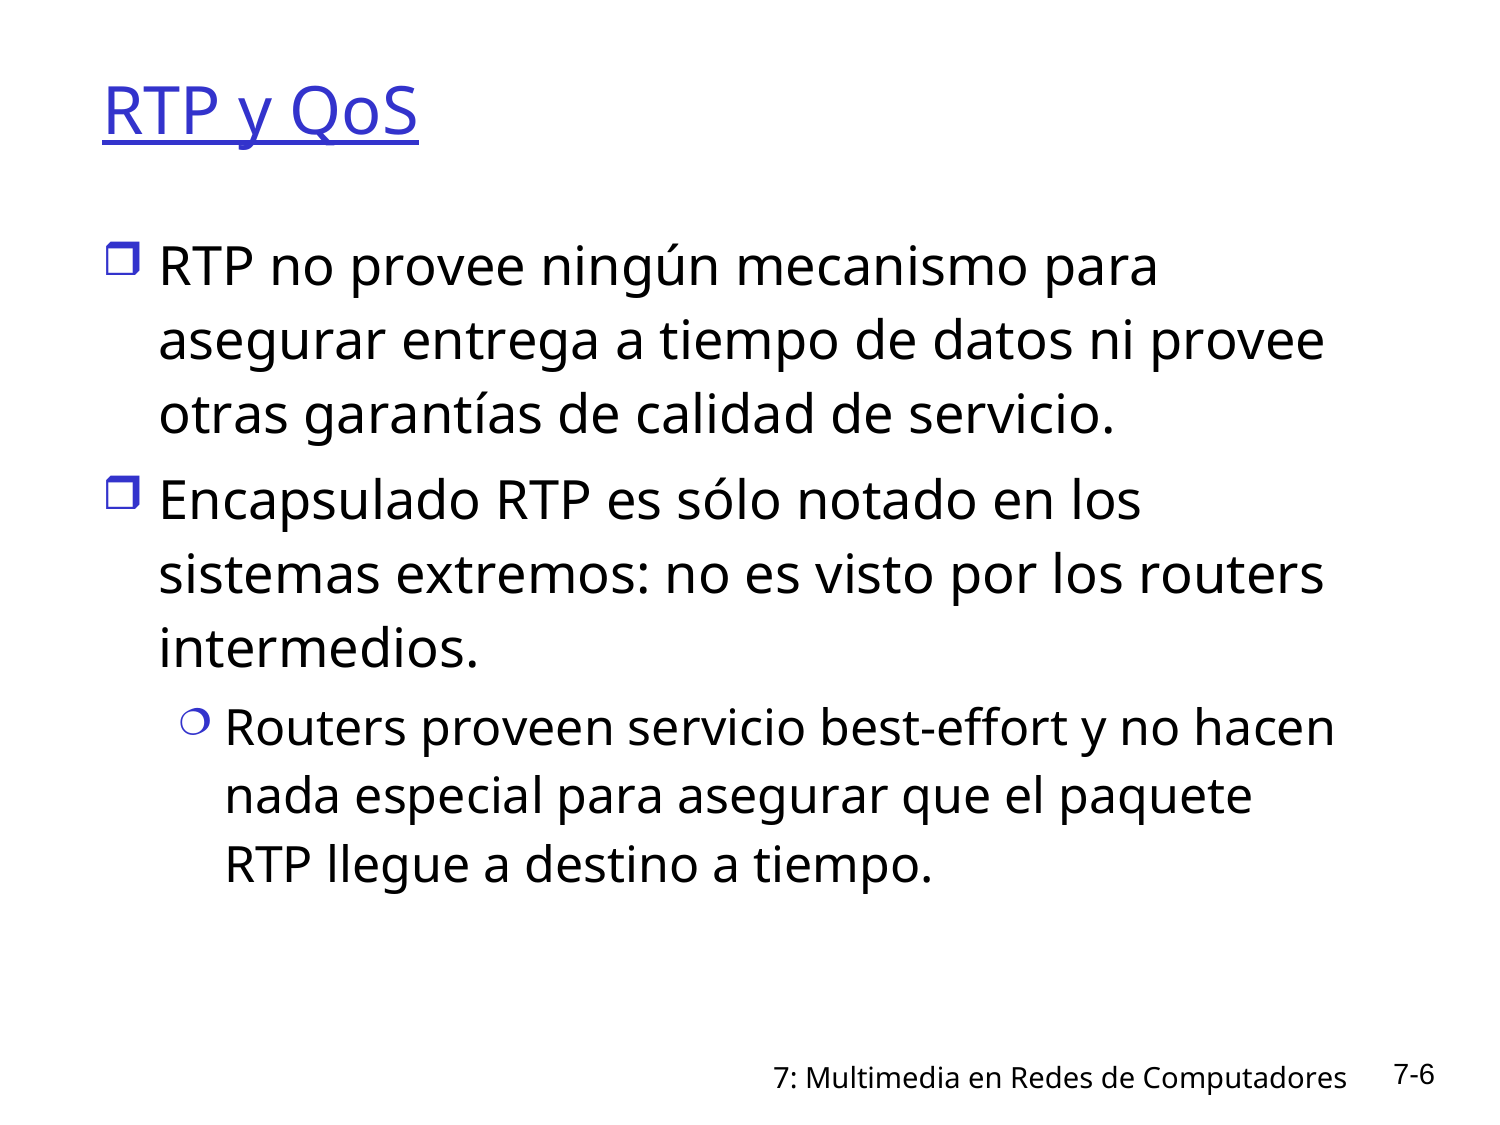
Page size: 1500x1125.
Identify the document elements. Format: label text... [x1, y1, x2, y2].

title RTP y QoS [87, 37, 1363, 181]
list RTP no provee ningún mecanismo para asegurar entrega a tiempo de datos ni provee otras garantías de calidad de servicio. Encapsulado RTP es sólo notado en los sistemas extremos: no es visto por los routers intermedios. Routers proveen servicio best-effort y no hacen nada especial para asegurar que el paquete RTP llegue a destino a tiempo. [87, 219, 1363, 1026]
